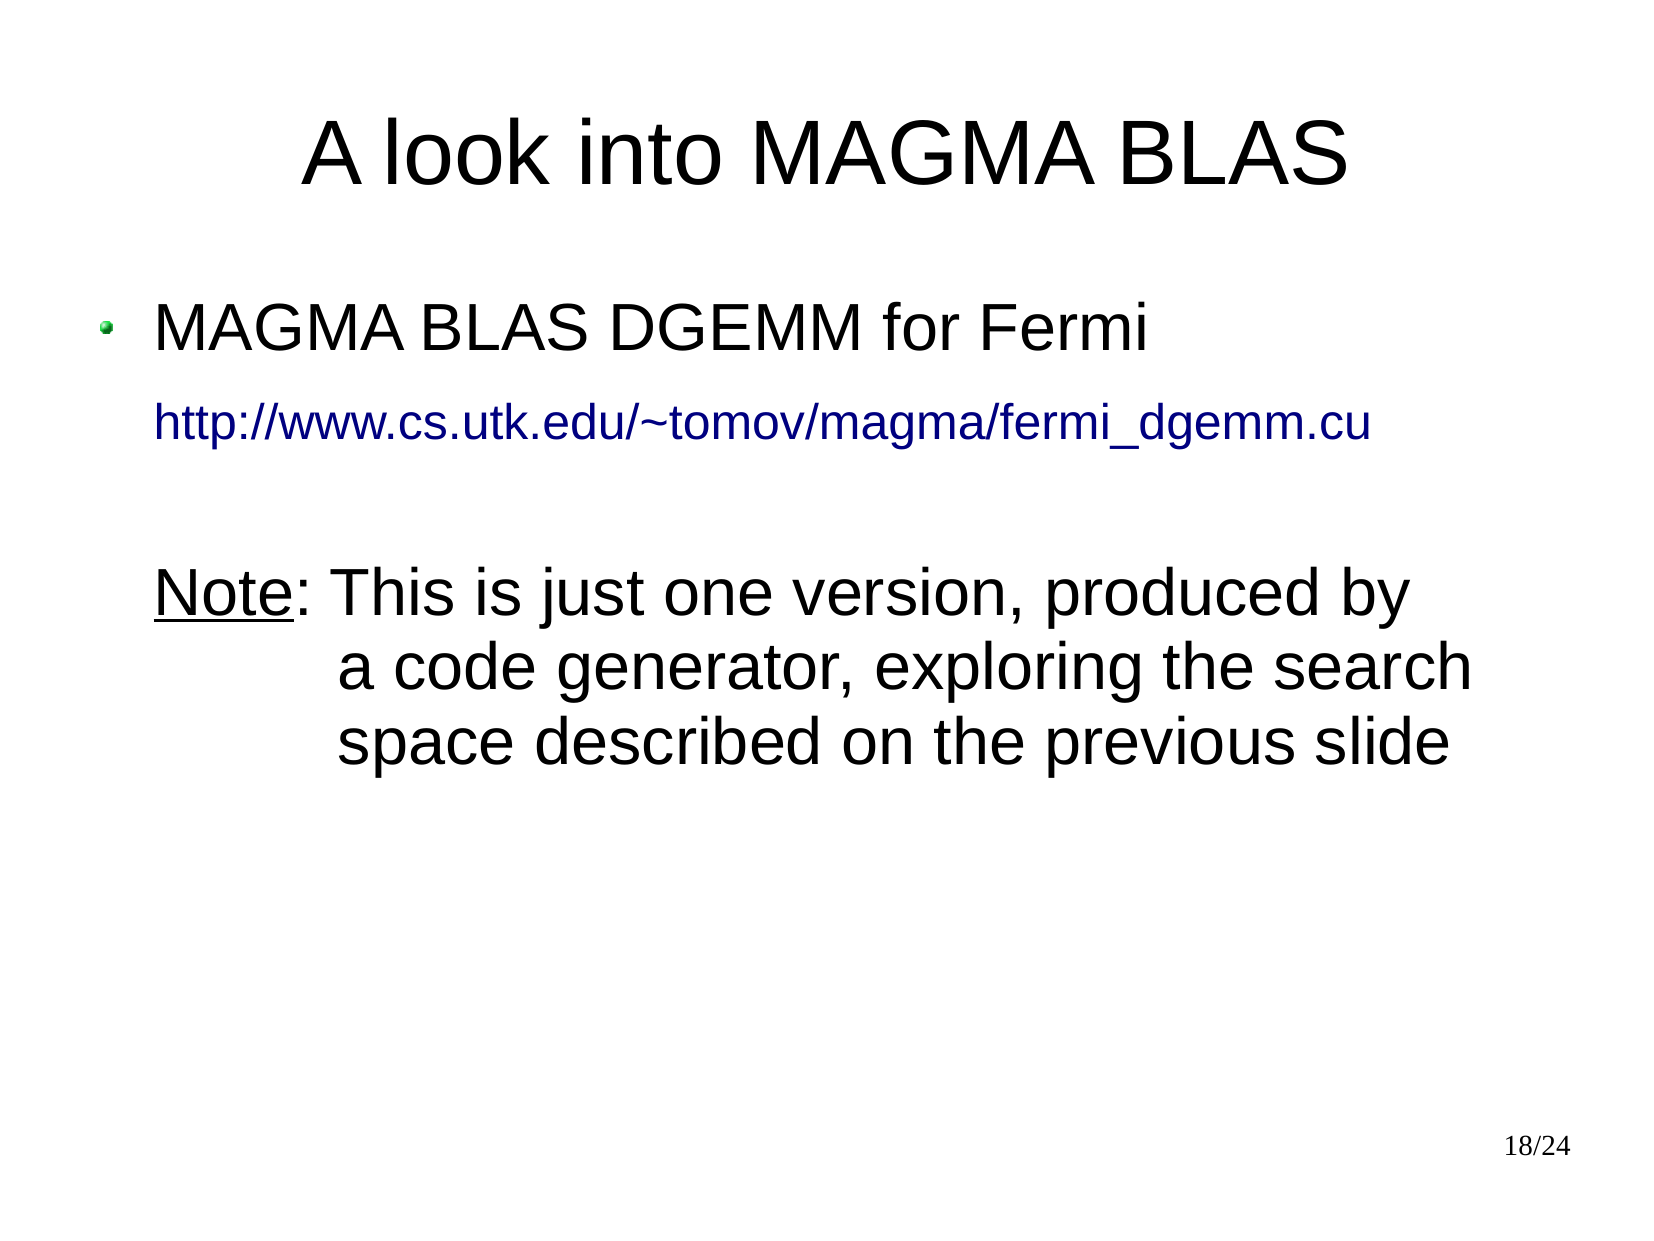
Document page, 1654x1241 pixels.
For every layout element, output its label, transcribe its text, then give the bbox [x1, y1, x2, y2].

title A look into MAGMA BLAS [82, 56, 1571, 250]
list MAGMA BLAS DGEMM for Fermi http://www.cs.utk.edu/~tomov/magma/fermi_dgemm.cu Note: This is just one version, produced by a code generator, exploring the search space described on the previous slide [82, 290, 1571, 1094]
